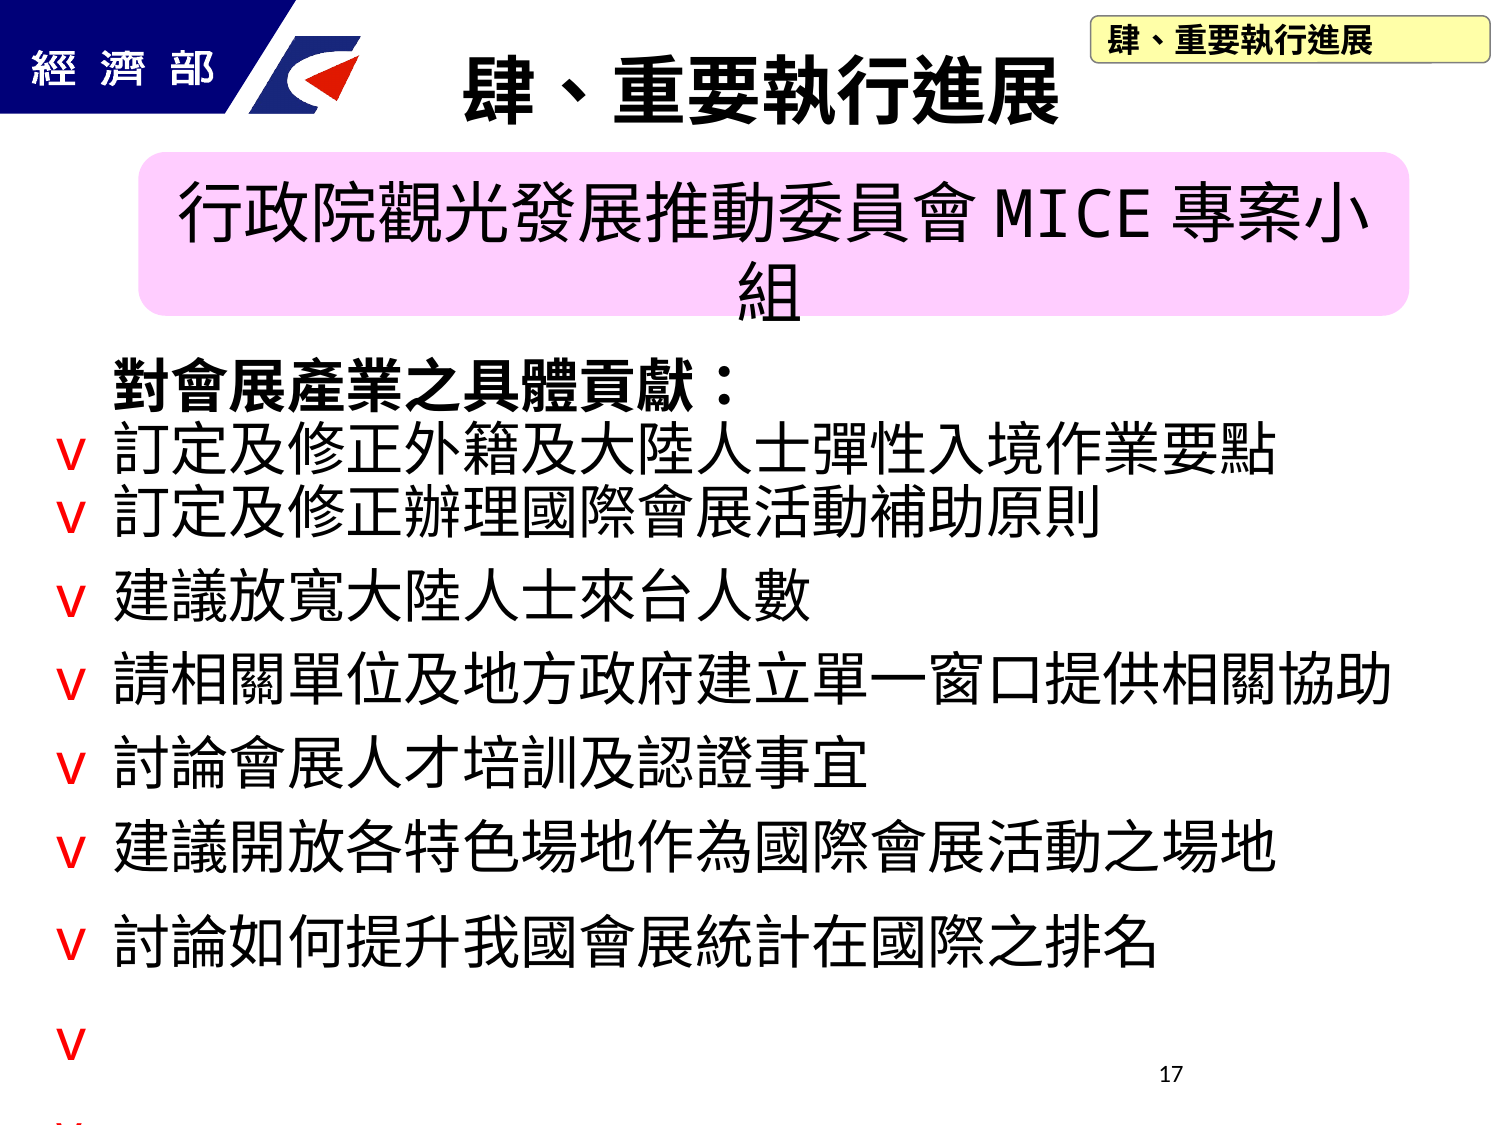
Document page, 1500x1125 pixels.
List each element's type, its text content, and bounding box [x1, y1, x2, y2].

text_box 行政院觀光發展推動委員會MICE專案小組 [138, 152, 1410, 316]
text_box 肆、重要執行進展 [1090, 15, 1491, 63]
list 對會展產業之具體貢獻： 訂定及修正外籍及大陸人士彈性入境作業要點 訂定及修正辦理國際會展活動補助原則 建議放寬大陸人士來台人數 請相關單位及地方政府建立單一窗口提供相關協助 討論會展人才培訓及認證事宜 建議開放各特色場地作為國際會展活動之場地 討論如何提升我國會展統計在國際之排名 [41, 350, 1500, 1035]
title 肆、重要執行進展 [265, 0, 1258, 152]
